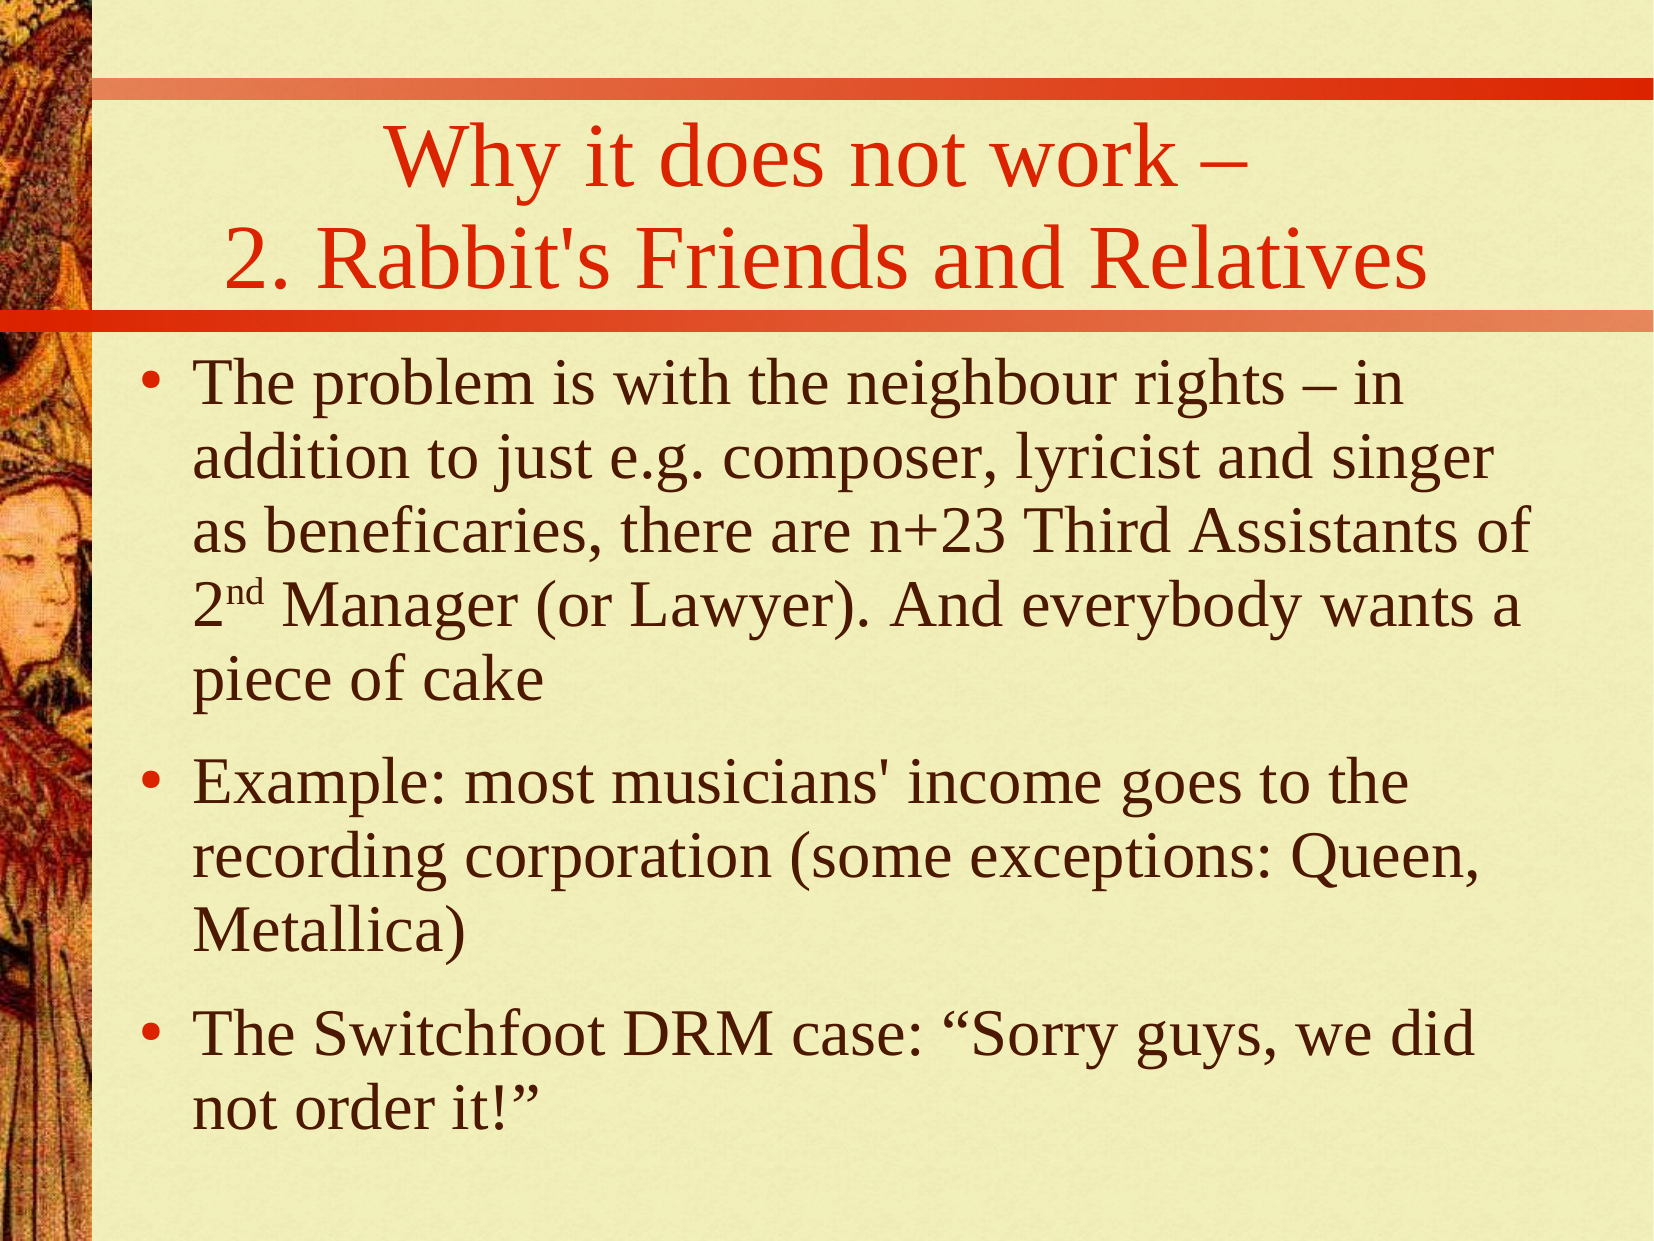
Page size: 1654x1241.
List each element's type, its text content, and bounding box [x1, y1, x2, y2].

title Why it does not work – 2. Rabbit's Friends and Relatives [121, 102, 1534, 311]
list The problem is with the neighbour rights – in addition to just e.g. composer, lyricist and singer as beneficaries, there are n+23 Third Assistants of 2nd Manager (or Lawyer). And everybody wants a piece of cake Example: most musicians' income goes to the recording corporation (some exceptions: Queen, Metallica) The Switchfoot DRM case: “Sorry guys, we did not order it!” [121, 344, 1565, 1147]
picture [0, 0, 1654, 310]
picture [0, 332, 1654, 1241]
